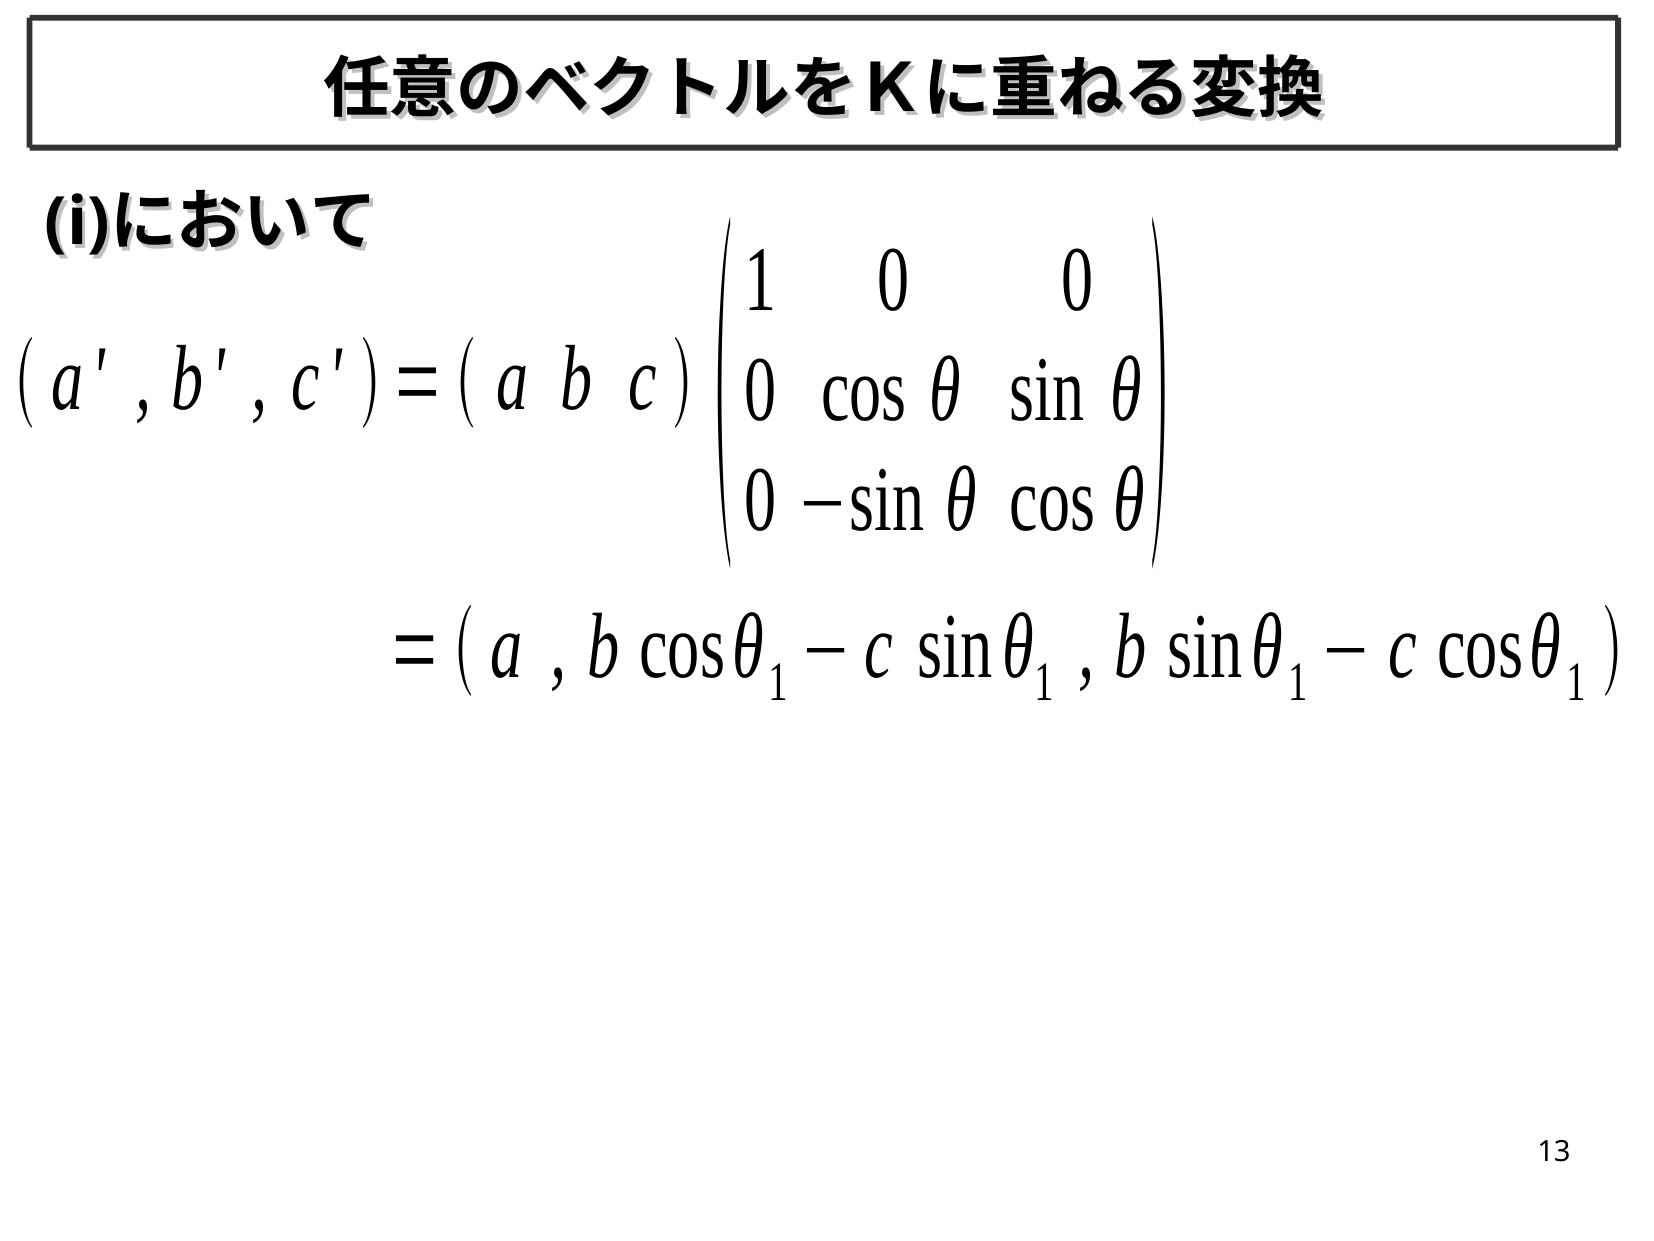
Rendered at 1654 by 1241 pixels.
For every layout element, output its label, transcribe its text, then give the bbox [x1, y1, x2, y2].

chart [0, 212, 1193, 572]
chart [365, 596, 1637, 716]
text_box (i)において [29, 159, 945, 212]
text_box 任意のベクトルをＫに重ねる変換 [29, 17, 1619, 148]
